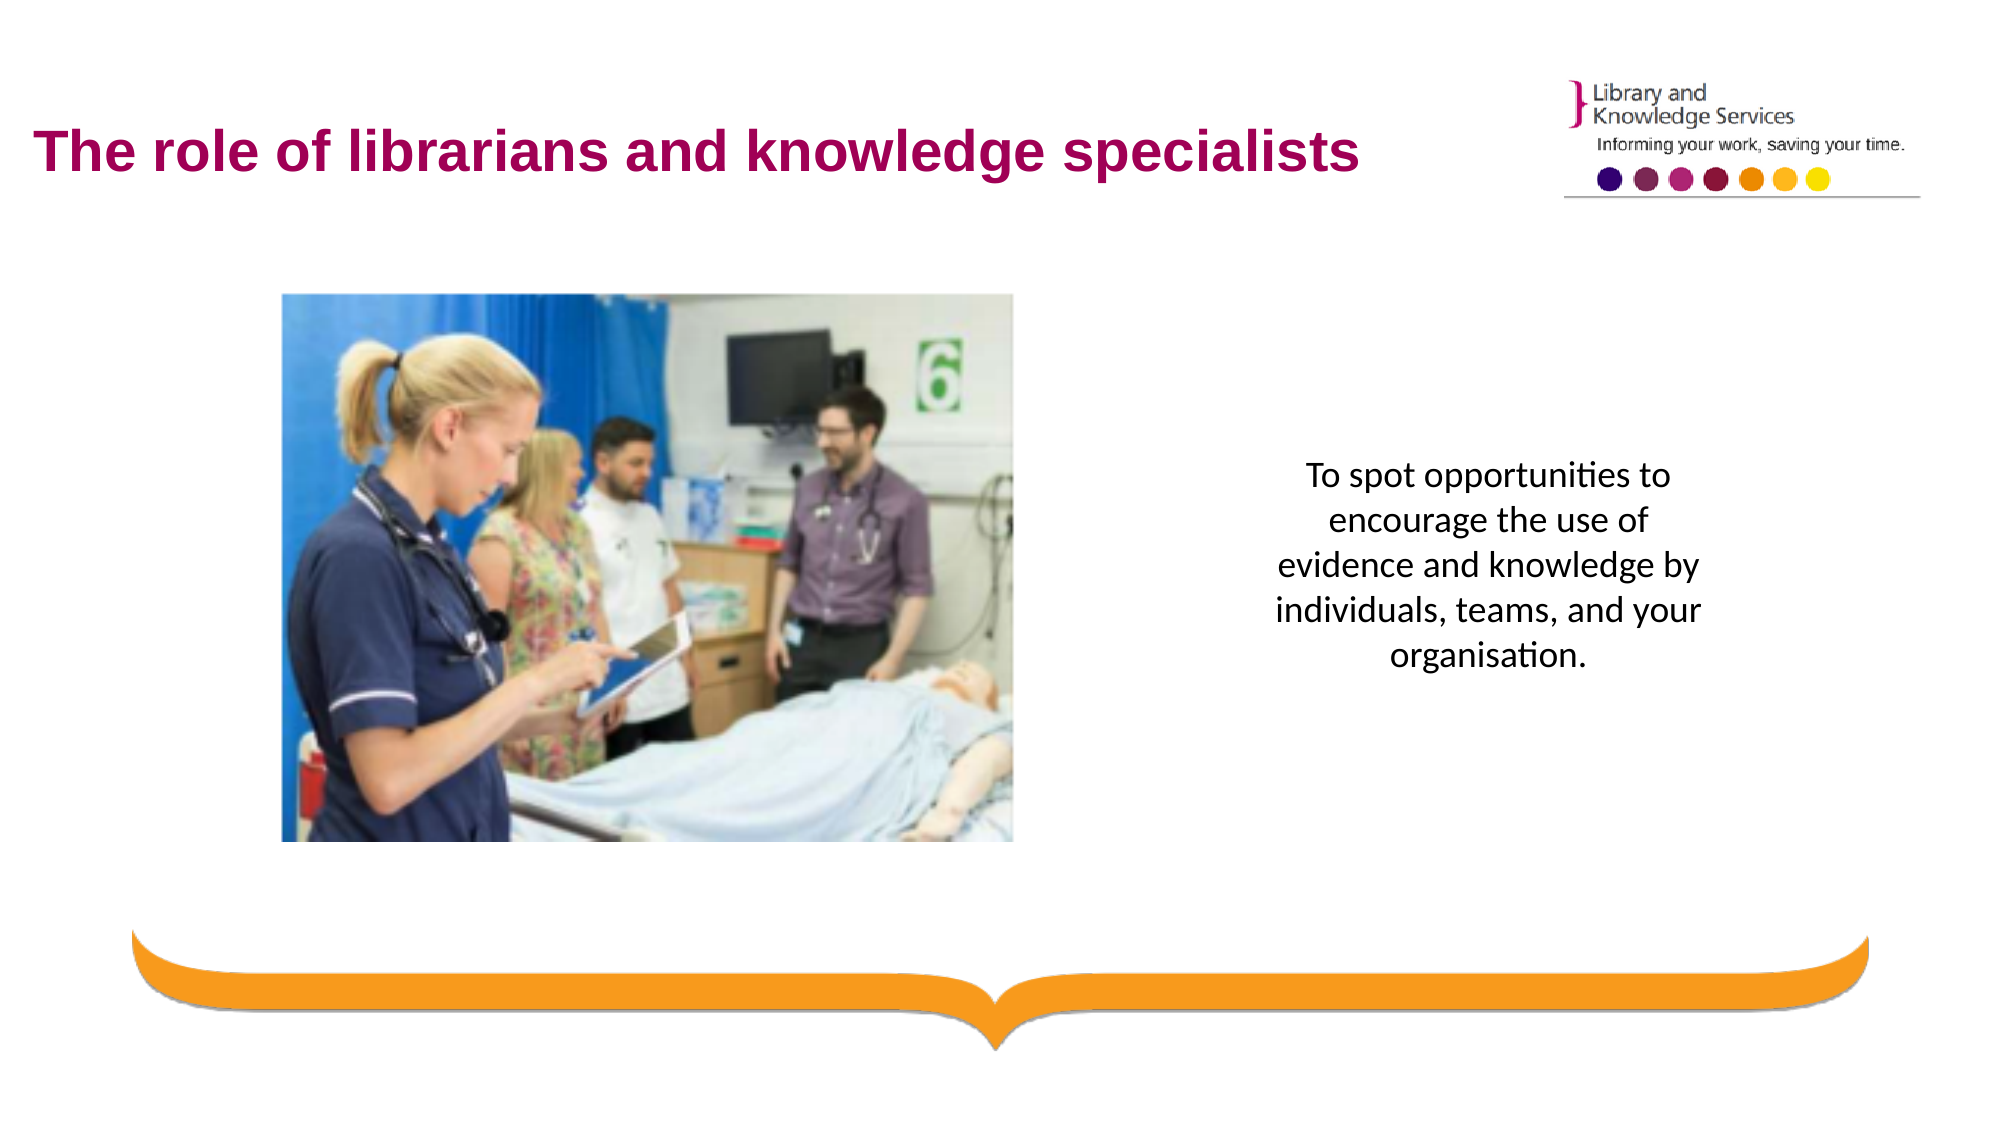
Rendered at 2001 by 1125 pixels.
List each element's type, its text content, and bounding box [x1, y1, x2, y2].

title The role of librarians and knowledge specialists [18, 44, 1744, 262]
picture [1564, 76, 1923, 196]
picture [132, 929, 1868, 1049]
picture [280, 292, 1020, 842]
text_box To spot opportunities to encourage the use of evidence and knowledge by individuals, teams, and your organisation. [1258, 371, 1720, 754]
